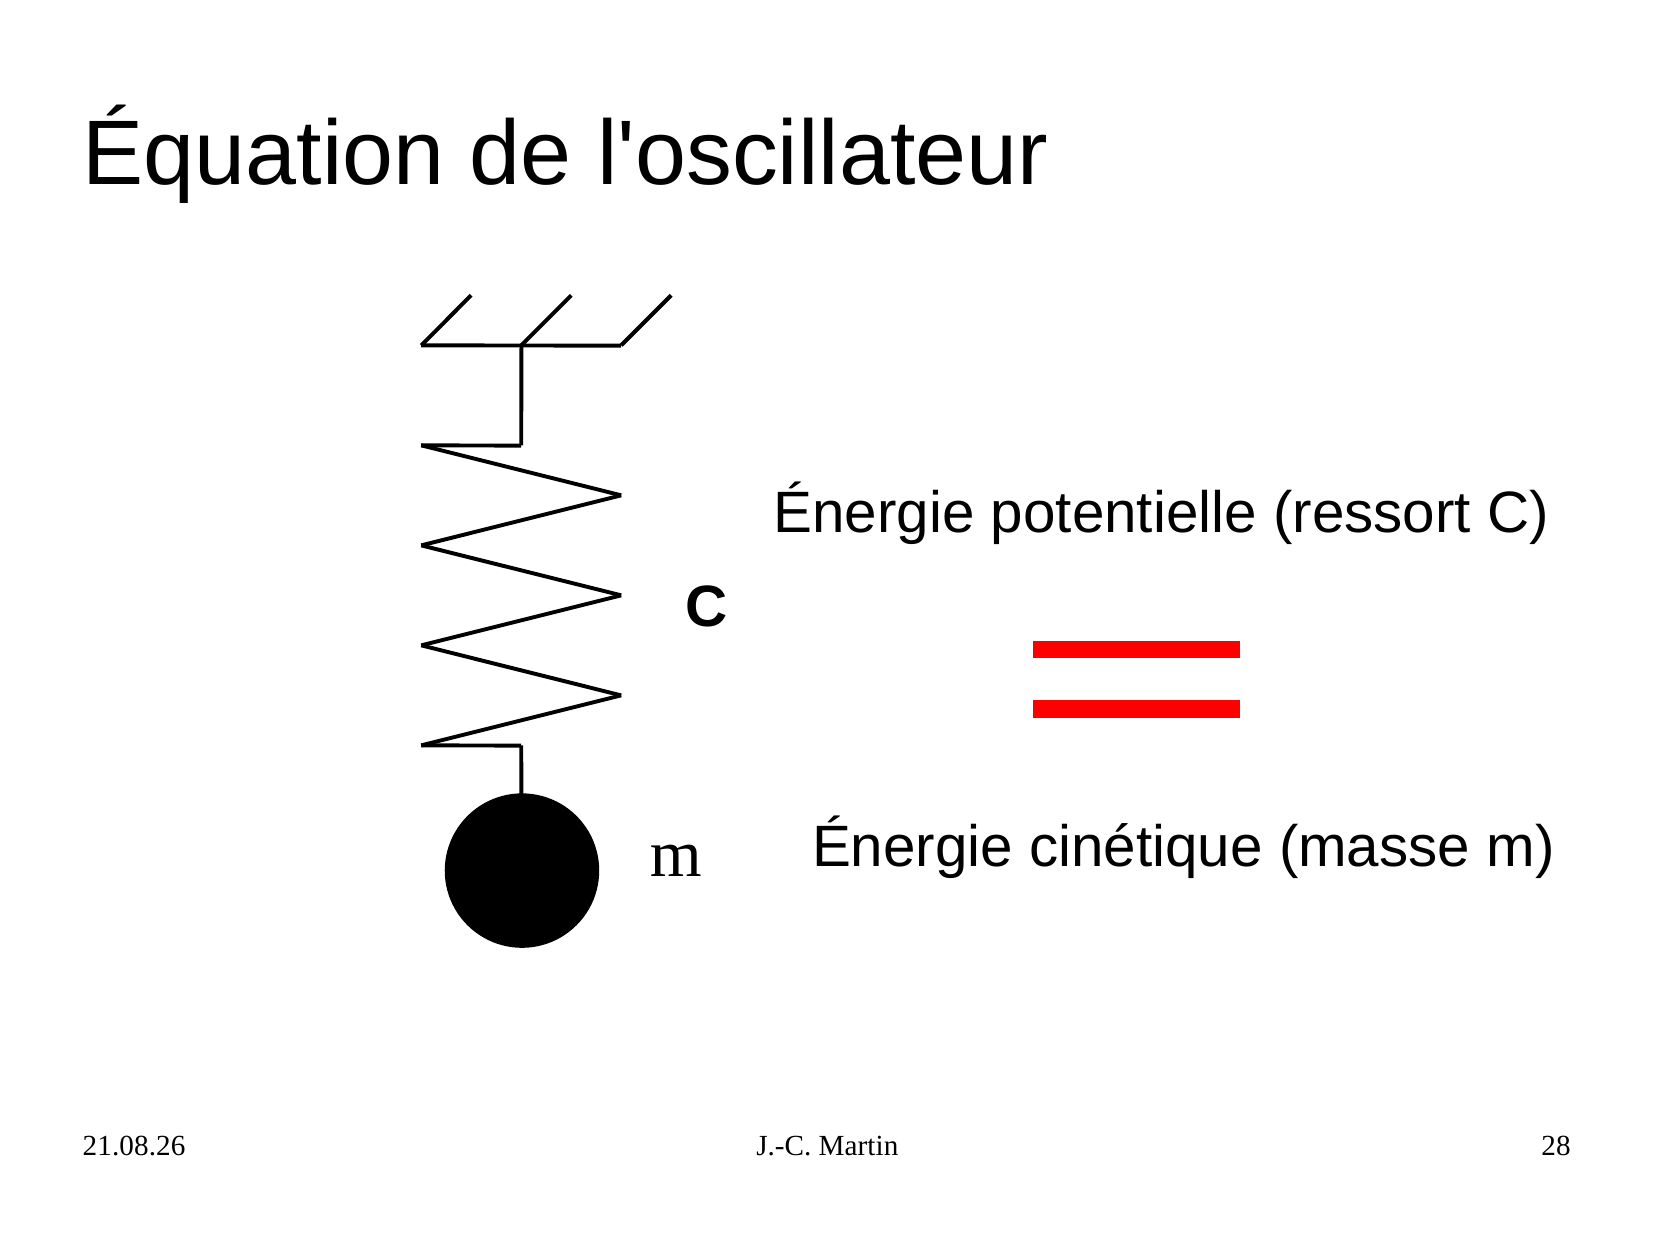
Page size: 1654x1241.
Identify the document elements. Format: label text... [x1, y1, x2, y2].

text_box Énergie cinétique (masse m) [797, 806, 1571, 894]
text_box [446, 795, 598, 946]
text_box m [649, 817, 702, 892]
text_box Énergie potentielle (ressort C) [759, 472, 1566, 560]
title Équation de l'oscillateur [82, 49, 1571, 257]
text_box C [670, 566, 743, 647]
